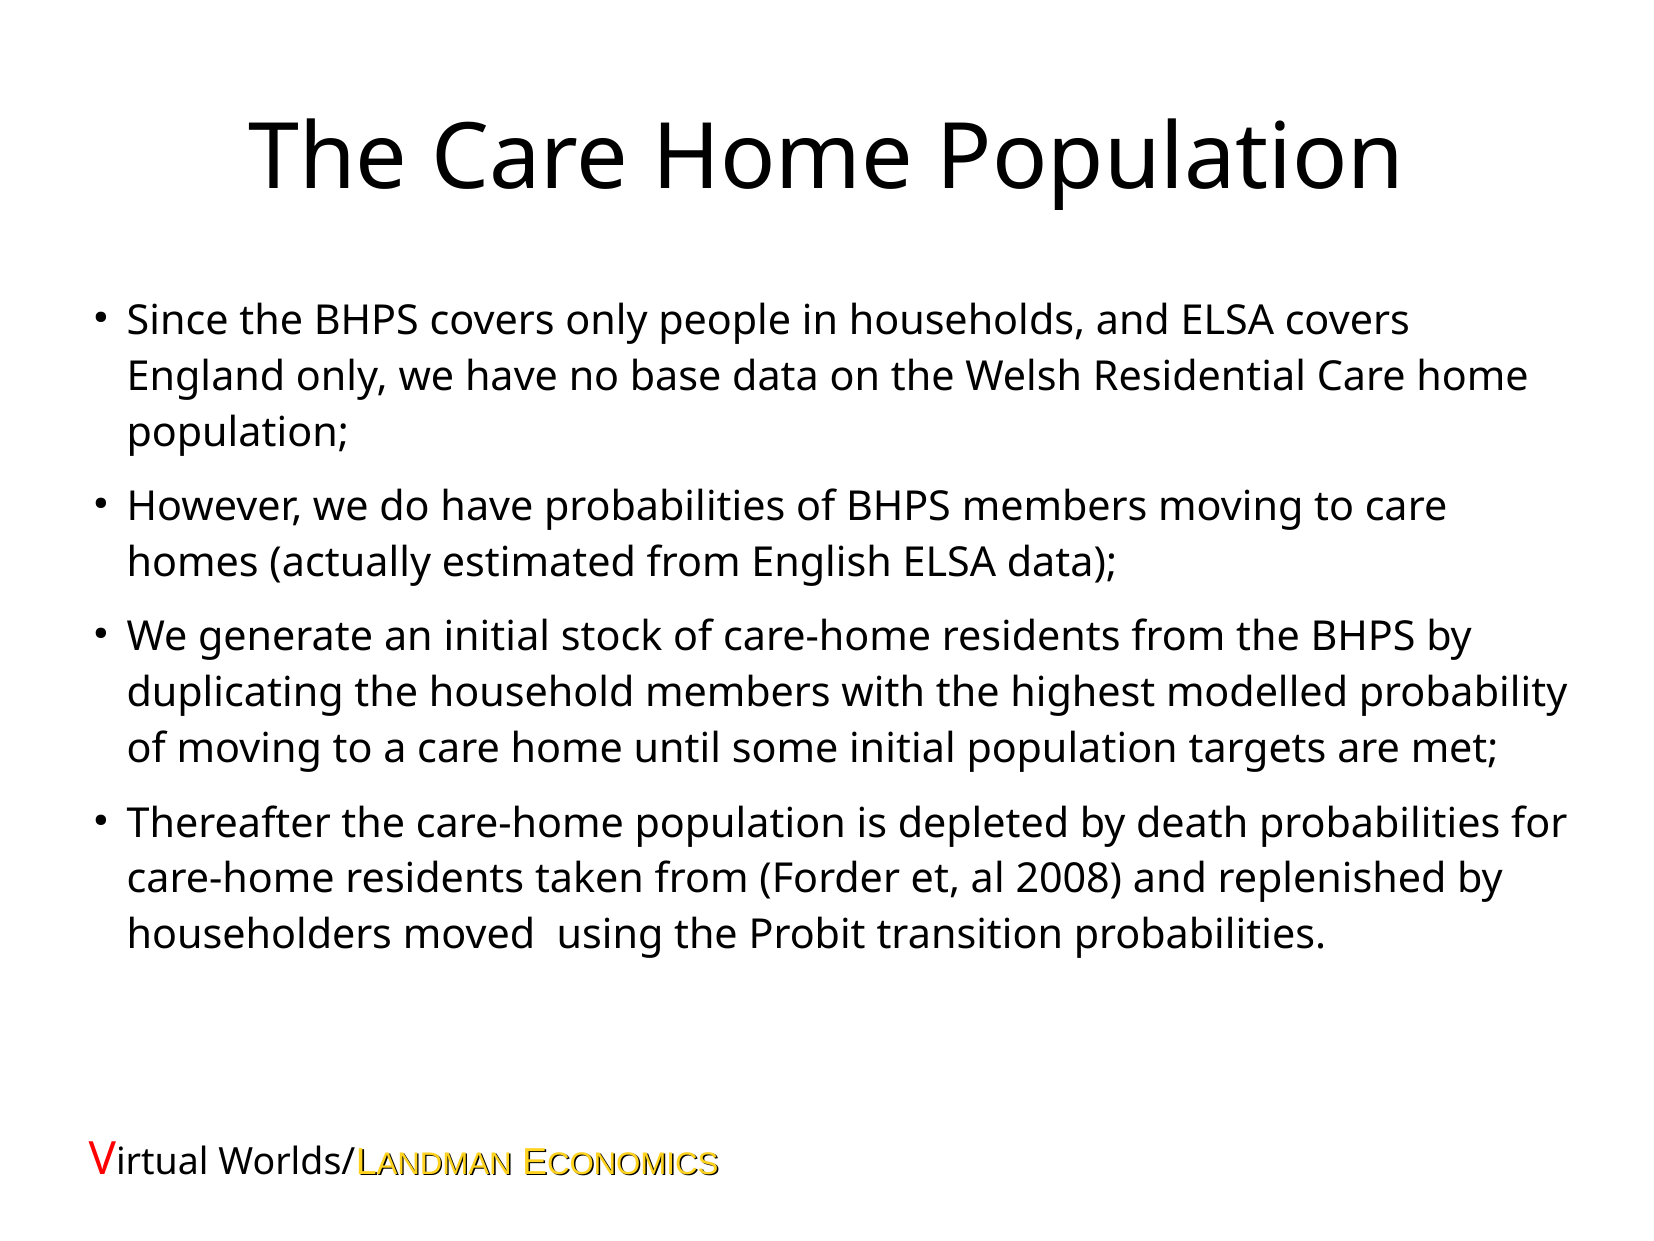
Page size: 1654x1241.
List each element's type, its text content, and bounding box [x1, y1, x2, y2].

title The Care Home Population [82, 49, 1571, 257]
list Since the BHPS covers only people in households, and ELSA covers England only, we have no base data on the Welsh Residential Care home population; However, we do have probabilities of BHPS members moving to care homes (actually estimated from English ELSA data); We generate an initial stock of care-home residents from the BHPS by duplicating the household members with the highest modelled probability of moving to a care home until some initial population targets are met; Thereafter the care-home population is depleted by death probabilities for care-home residents taken from (Forder et, al 2008) and replenished by householders moved using the Probit transition probabilities. [82, 290, 1571, 1010]
